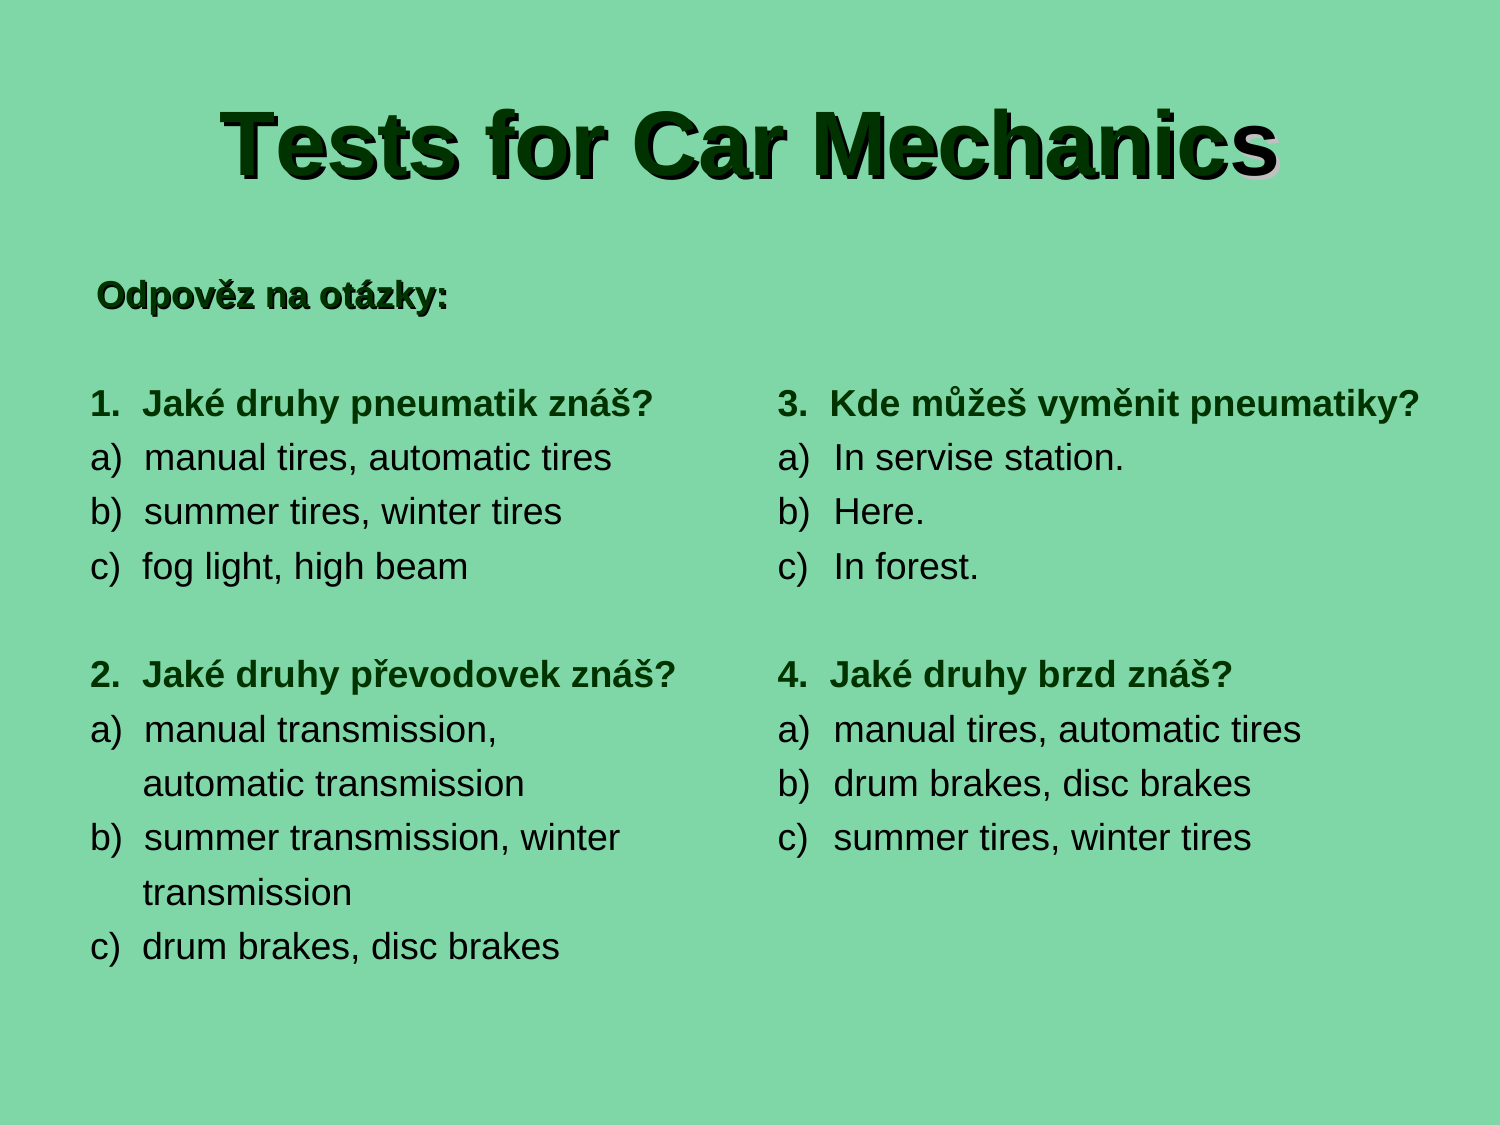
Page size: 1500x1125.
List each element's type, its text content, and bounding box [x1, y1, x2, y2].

list Odpověz na otázky: 1. Jaké druhy pneumatik znáš? a) manual tires, automatic tires b) summer tires, winter tires c) fog light, high beam 2. Jaké druhy převodovek znáš? a) manual transmission, automatic transmission b) summer transmission, winter transmission c) drum brakes, disc brakes [75, 262, 738, 1125]
title Tests for Car Mechanics [75, 45, 1426, 233]
list 3. Kde můžeš vyměnit pneumatiky? In servise station. Here. In forest. 4. Jaké druhy brzd znáš? manual tires, automatic tires drum brakes, disc brakes summer tires, winter tires [762, 262, 1454, 1029]
